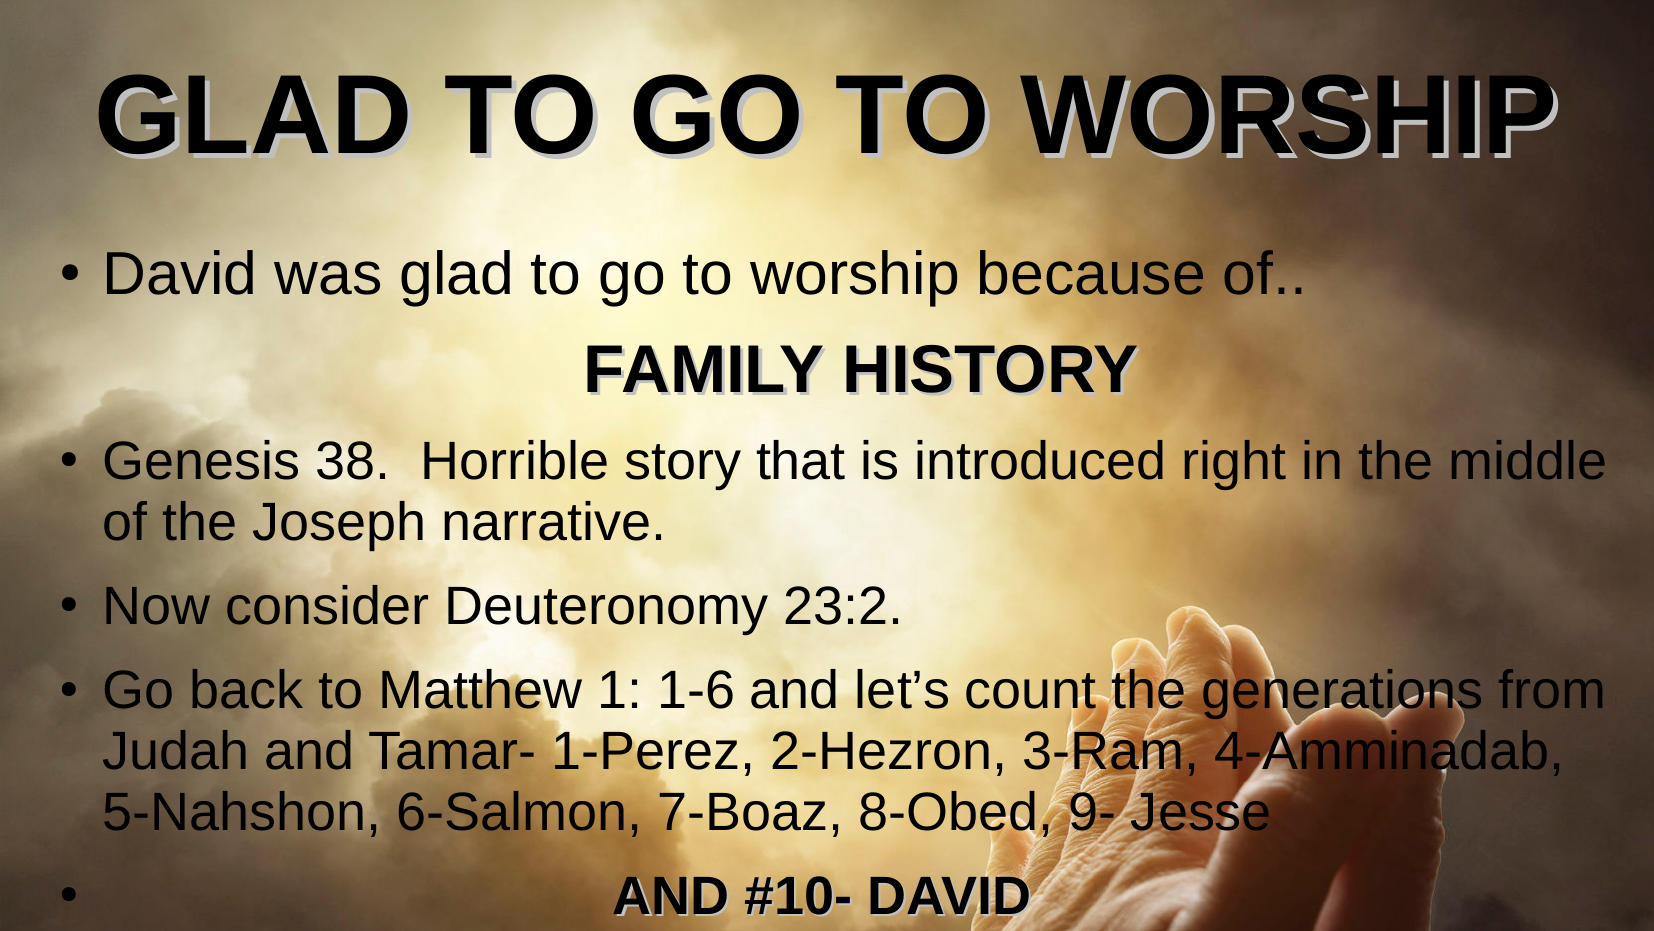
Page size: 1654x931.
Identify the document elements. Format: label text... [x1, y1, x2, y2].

picture [0, 0, 1654, 931]
list David was glad to go to worship because of.. FAMILY HISTORY Genesis 38. Horrible story that is introduced right in the middle of the Joseph narrative. Now consider Deuteronomy 23:2. Go back to Matthew 1: 1-6 and let’s count the generations from Judah and Tamar- 1-Perez, 2-Hezron, 3-Ram, 4-Amminadab, 5-Nahshon, 6-Salmon, 7-Boaz, 8-Obed, 9- Jesse AND #10- DAVID [45, 240, 1621, 931]
title GLAD TO GO TO WORSHIP [82, 37, 1571, 193]
